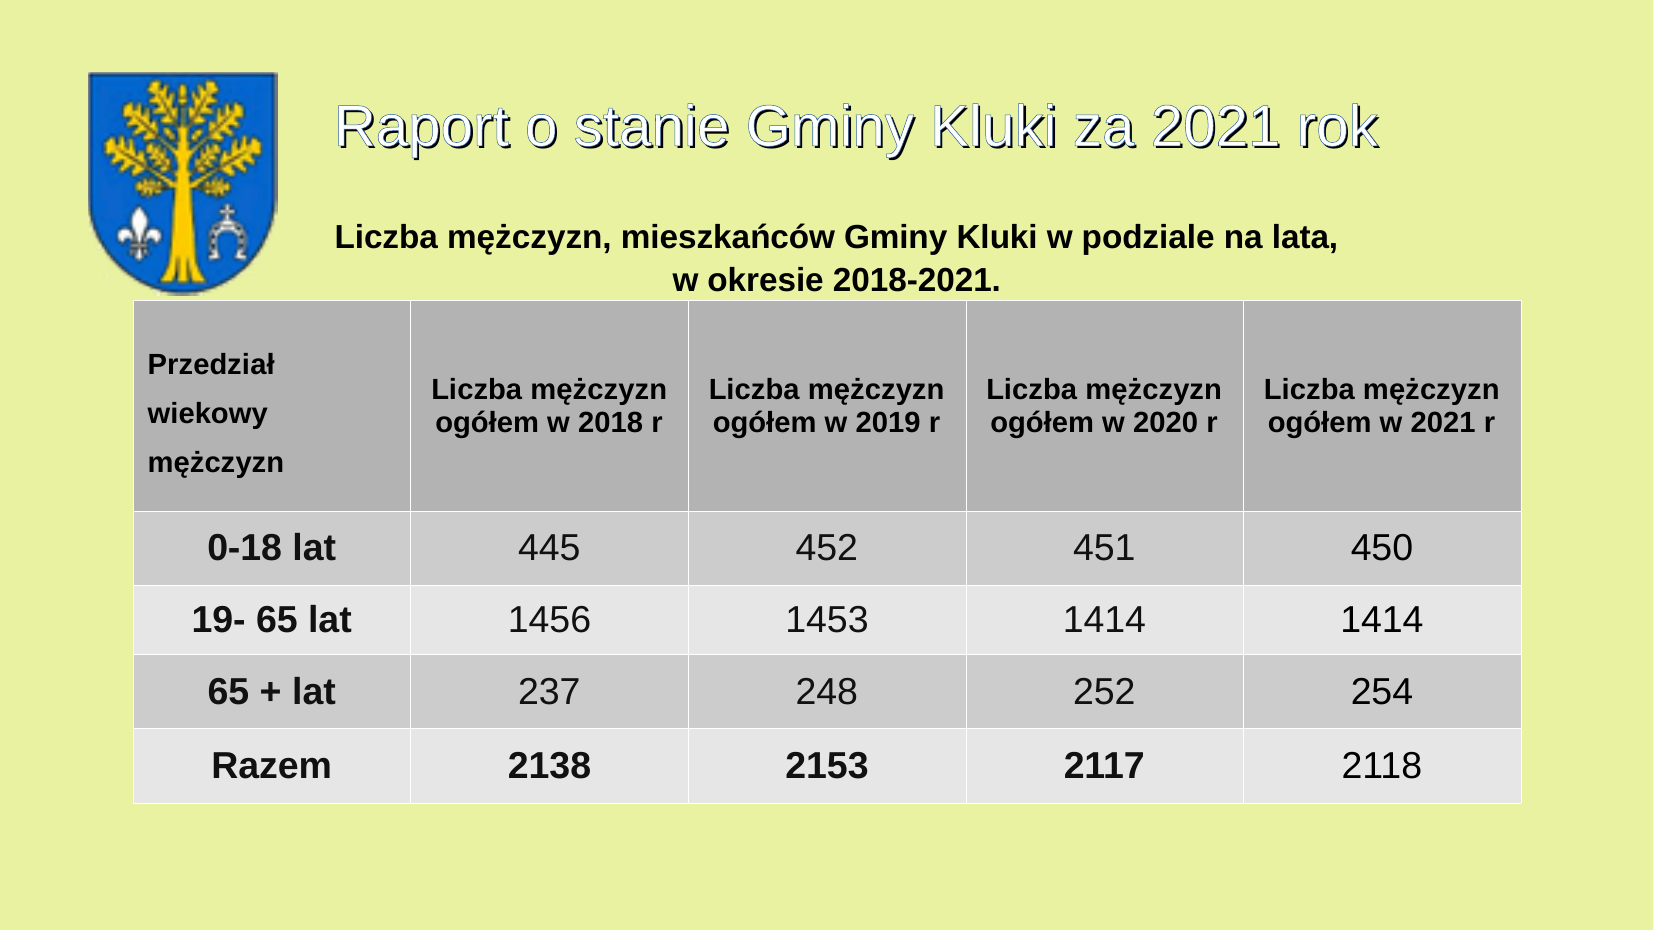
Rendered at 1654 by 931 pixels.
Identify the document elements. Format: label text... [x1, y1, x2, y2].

table_cell 451 [967, 512, 1243, 585]
table_cell 1414 [967, 586, 1243, 654]
table_cell 452 [689, 512, 966, 585]
table_cell 450 [1244, 512, 1521, 585]
table_cell 237 [411, 655, 688, 728]
table_header Przedział wiekowy mężczyzn [134, 301, 410, 511]
table_cell 445 [411, 512, 688, 585]
title Raport o stanie Gminy Kluki za 2021 rok [278, 73, 1654, 178]
table_cell 2118 [1244, 729, 1521, 803]
table_cell 1414 [1244, 586, 1521, 654]
table_cell 254 [1244, 655, 1521, 728]
subtitle Liczba mężczyzn, mieszkańców Gminy Kluki w podziale na lata, w okresie 2018-2021. [132, 213, 1551, 775]
table_header Liczba mężczyzn ogółem w 2019 r [689, 301, 966, 511]
table_cell 19- 65 lat [134, 586, 410, 654]
table_cell 0-18 lat [134, 512, 410, 585]
table_cell 2153 [689, 729, 966, 803]
table_cell 248 [689, 655, 966, 728]
table_cell 65 + lat [134, 655, 410, 728]
table_cell 1456 [411, 586, 688, 654]
table_header Liczba mężczyzn ogółem w 2020 r [967, 301, 1243, 511]
table_cell 2138 [411, 729, 688, 803]
table_cell 252 [967, 655, 1243, 728]
table_cell 1453 [689, 586, 966, 654]
table_cell 2117 [967, 729, 1243, 803]
picture [88, 72, 278, 296]
table_header Liczba mężczyzn ogółem w 2018 r [411, 301, 688, 511]
table_header Liczba mężczyzn ogółem w 2021 r [1244, 301, 1521, 511]
table_cell Razem [134, 729, 410, 803]
